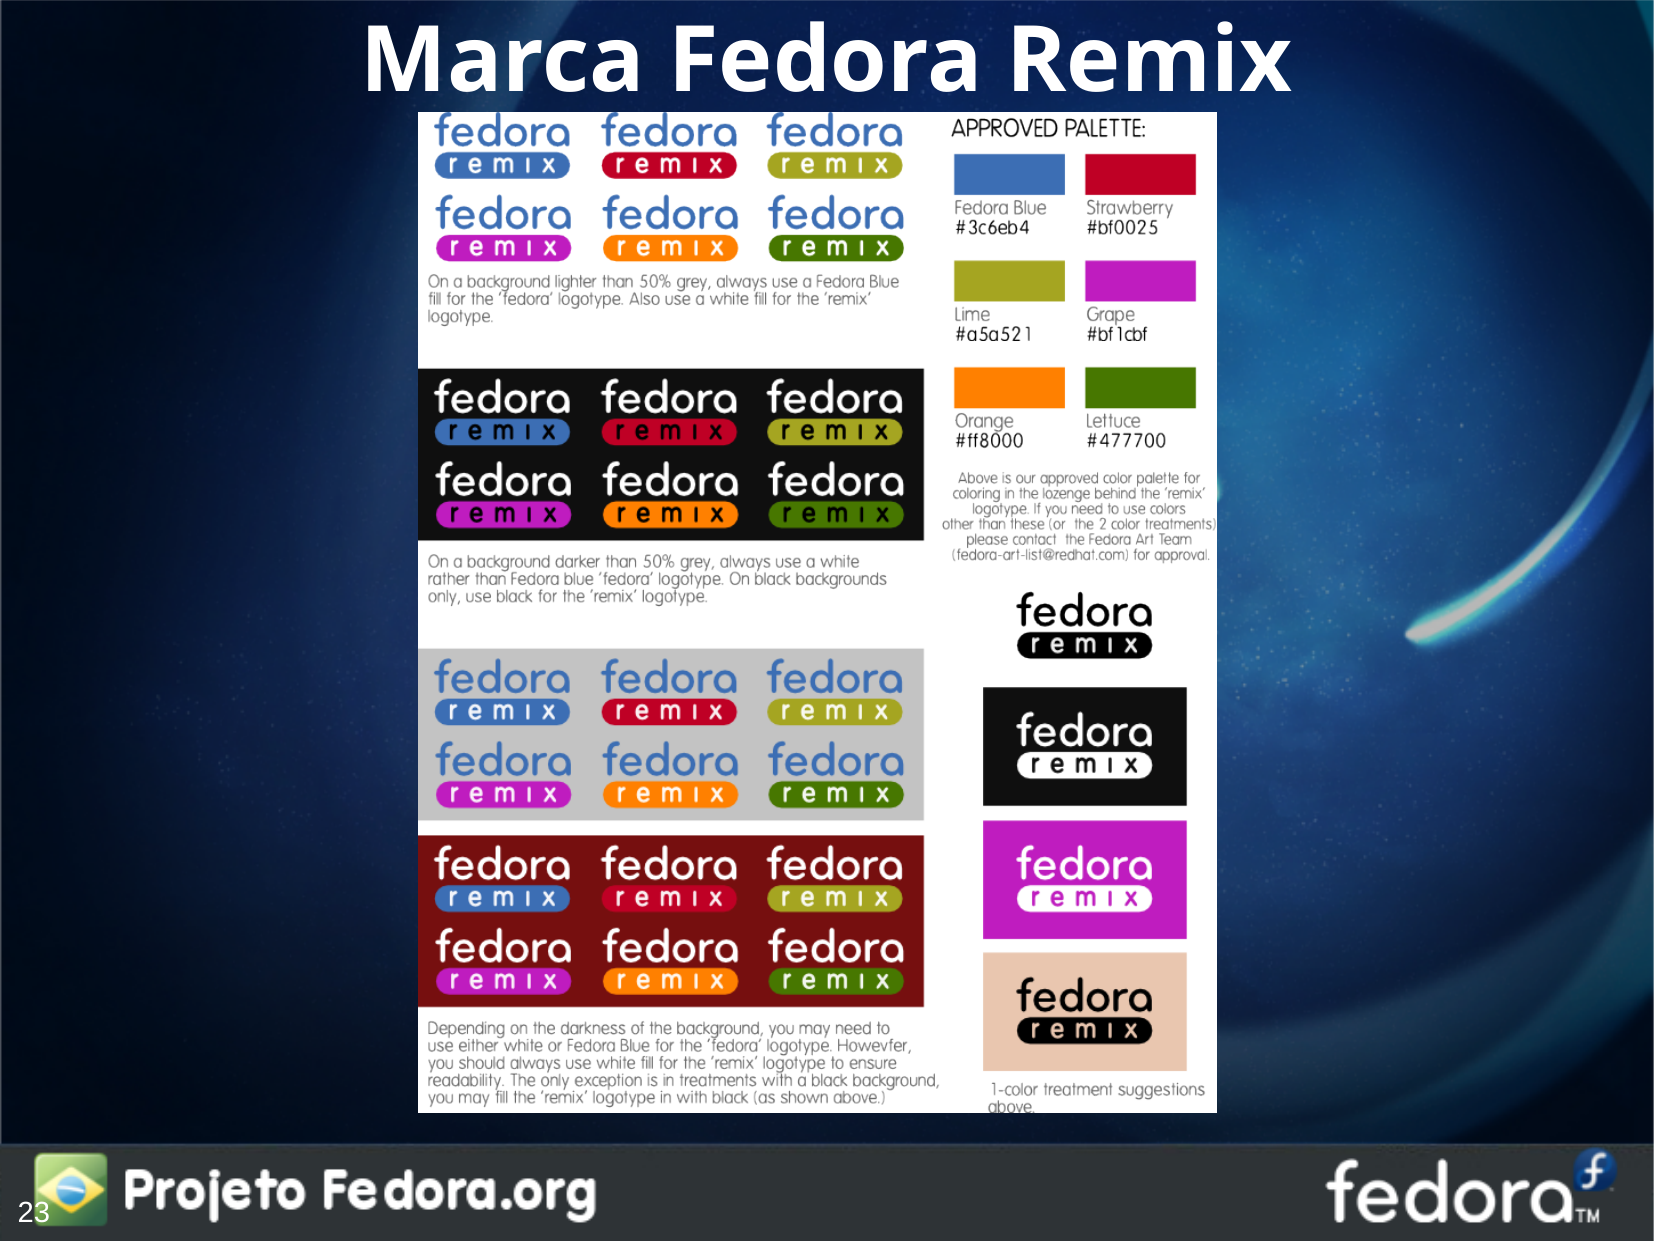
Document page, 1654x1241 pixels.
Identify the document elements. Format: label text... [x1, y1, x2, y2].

title Marca Fedora Remix [82, 0, 1571, 160]
picture [0, 0, 1654, 1241]
